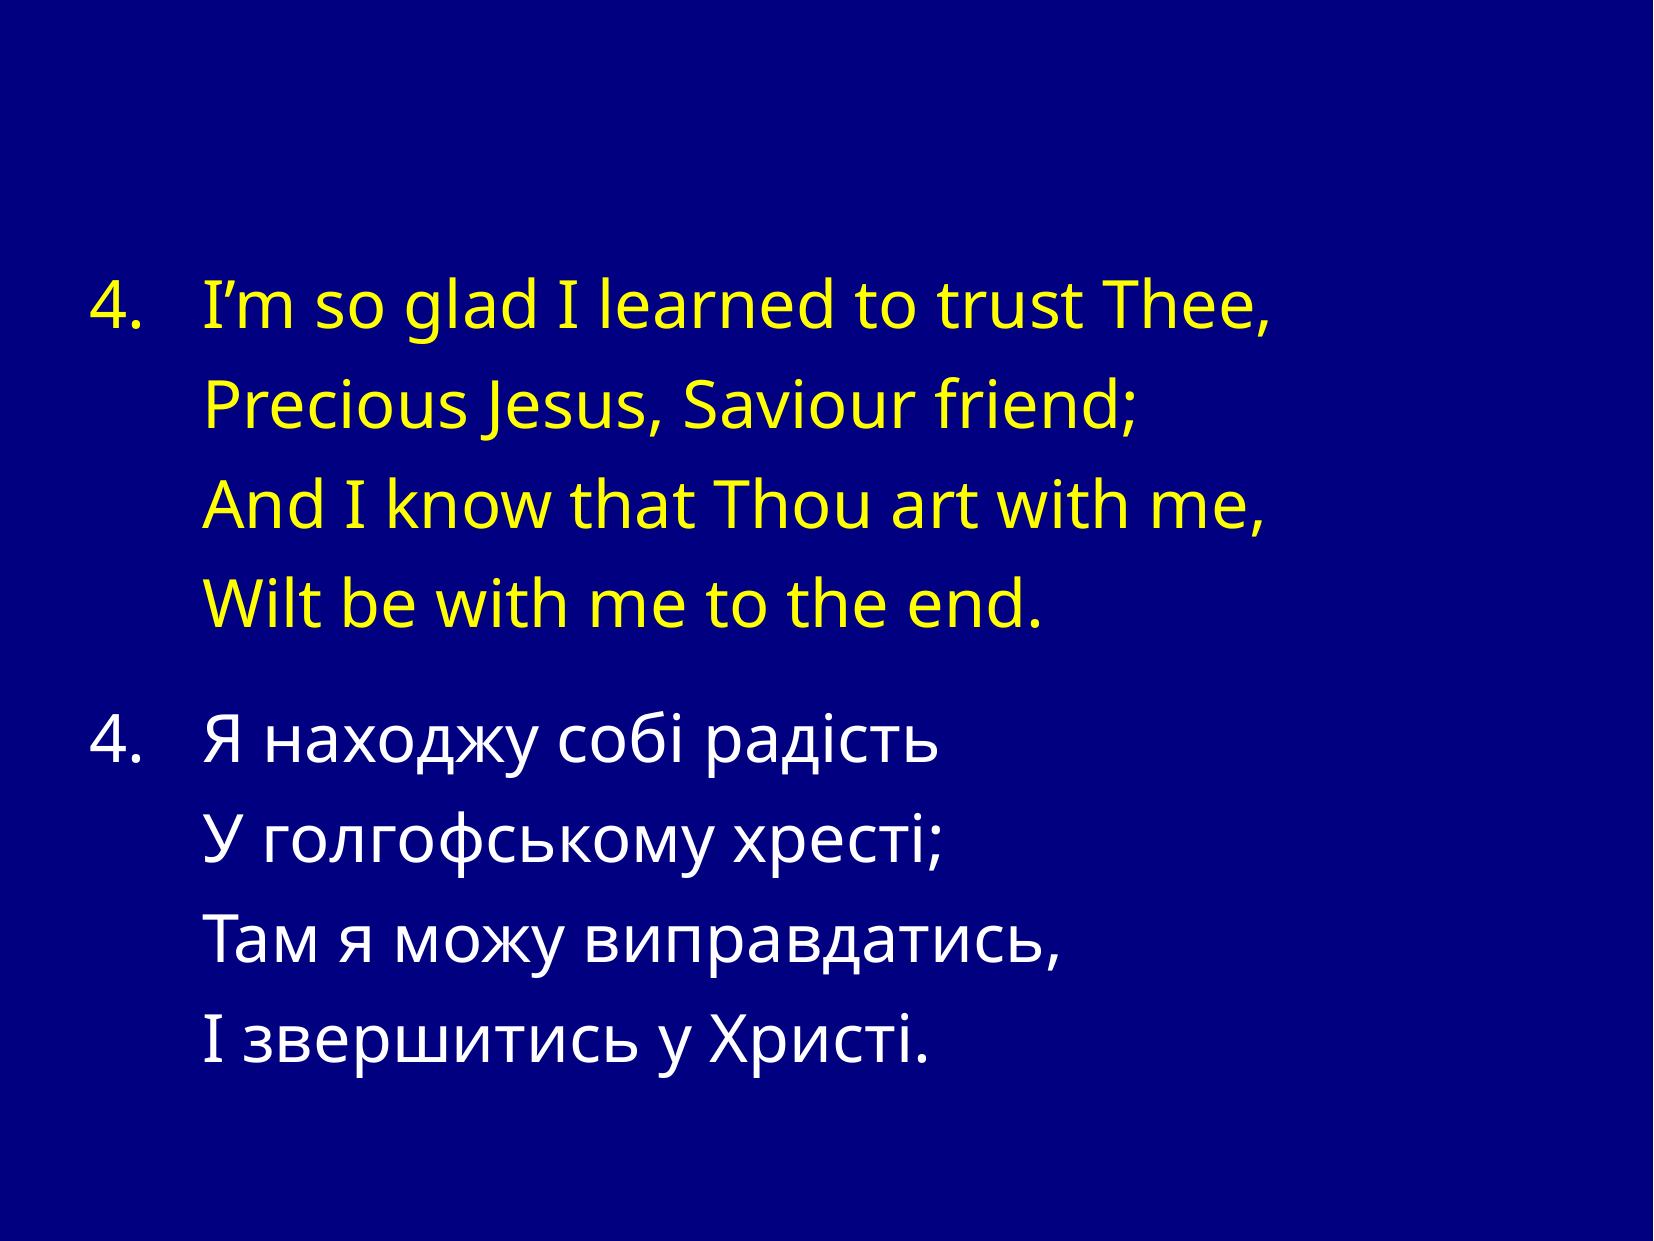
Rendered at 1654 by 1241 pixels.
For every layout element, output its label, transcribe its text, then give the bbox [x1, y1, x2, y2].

text_box 4. I’m so glad I learned to trust Thee, Precious Jesus, Saviour friend; And I know that Thou art with me, Wilt be with me to the end. [75, 150, 1576, 638]
text_box 4. Я находжу собі радість У голгофському хресті; Там я можу виправдатись, І звершитись у Христі. [75, 675, 1576, 1163]
